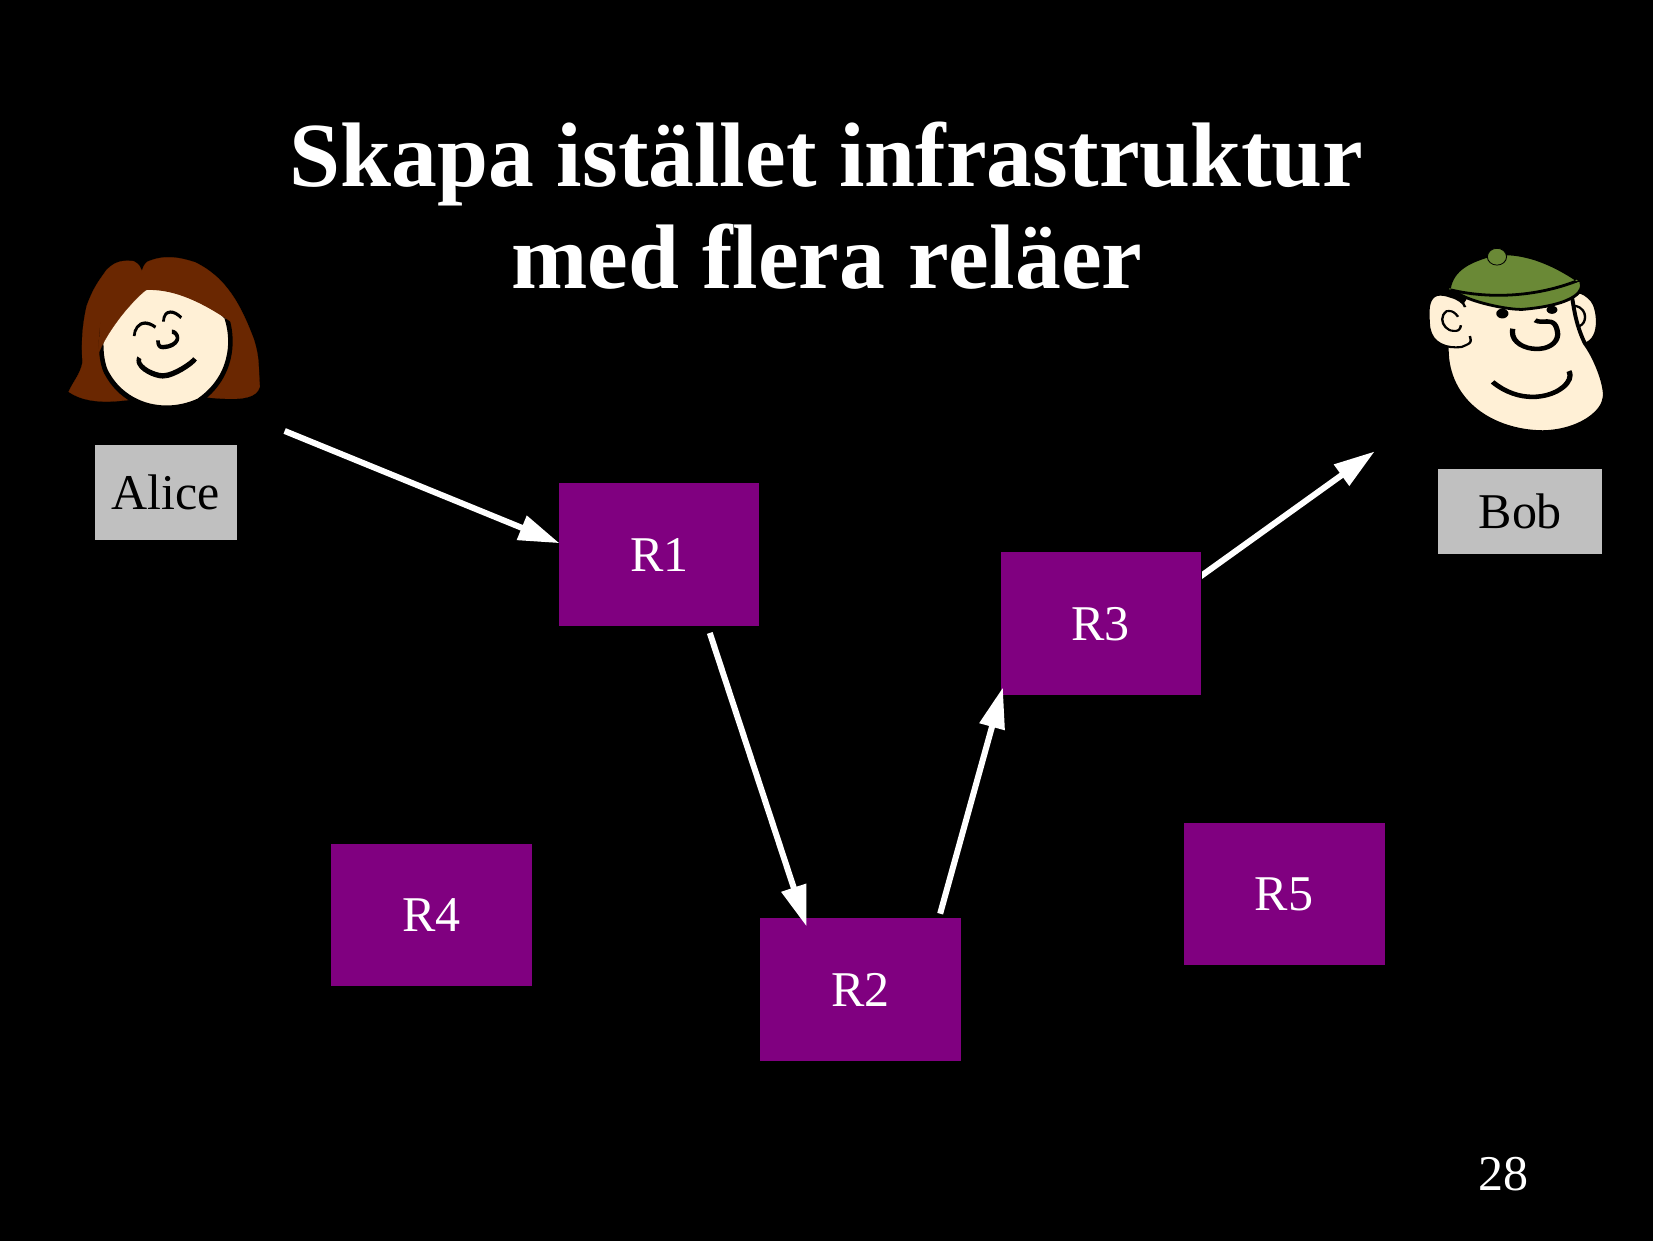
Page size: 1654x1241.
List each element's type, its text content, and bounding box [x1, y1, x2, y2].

text_box R1 [558, 482, 760, 627]
picture [68, 256, 261, 411]
picture [1426, 245, 1607, 434]
title Skapa istället infrastruktur med flera reläer [121, 95, 1534, 318]
text_box R4 [330, 843, 533, 987]
text_box R5 [1183, 822, 1386, 966]
text_box Alice [94, 444, 238, 541]
text_box Bob [1437, 468, 1603, 555]
text_box R3 [1000, 551, 1202, 696]
text_box R2 [759, 917, 962, 1062]
